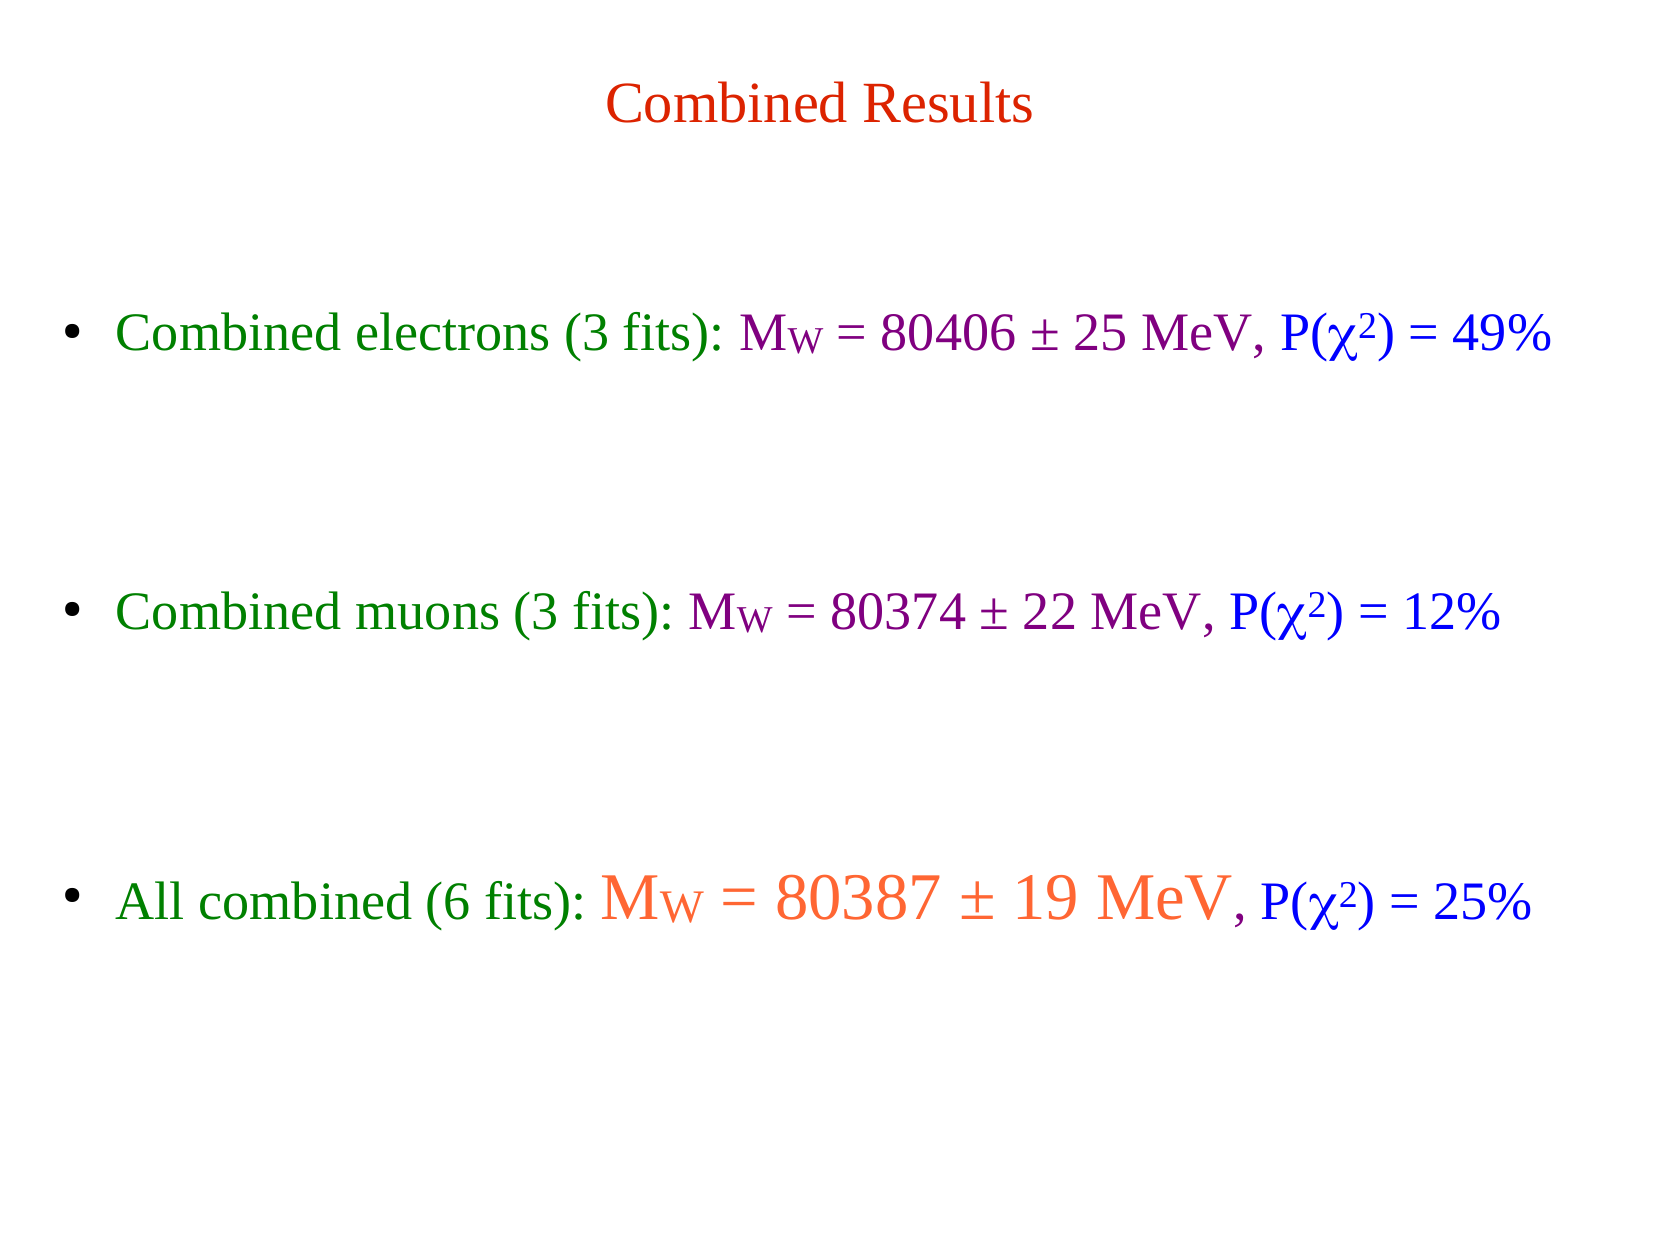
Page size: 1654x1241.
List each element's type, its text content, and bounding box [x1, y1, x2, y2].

list Combined electrons (3 fits): MW = 80406 ± 25 MeV, P(χ2) = 49% Combined muons (3 fits): MW = 80374 ± 22 MeV, P(χ2) = 12% All combined (6 fits): MW = 80387 ± 19 MeV, P(χ2) = 25% [45, 302, 1602, 997]
title Combined Results [113, 17, 1526, 188]
